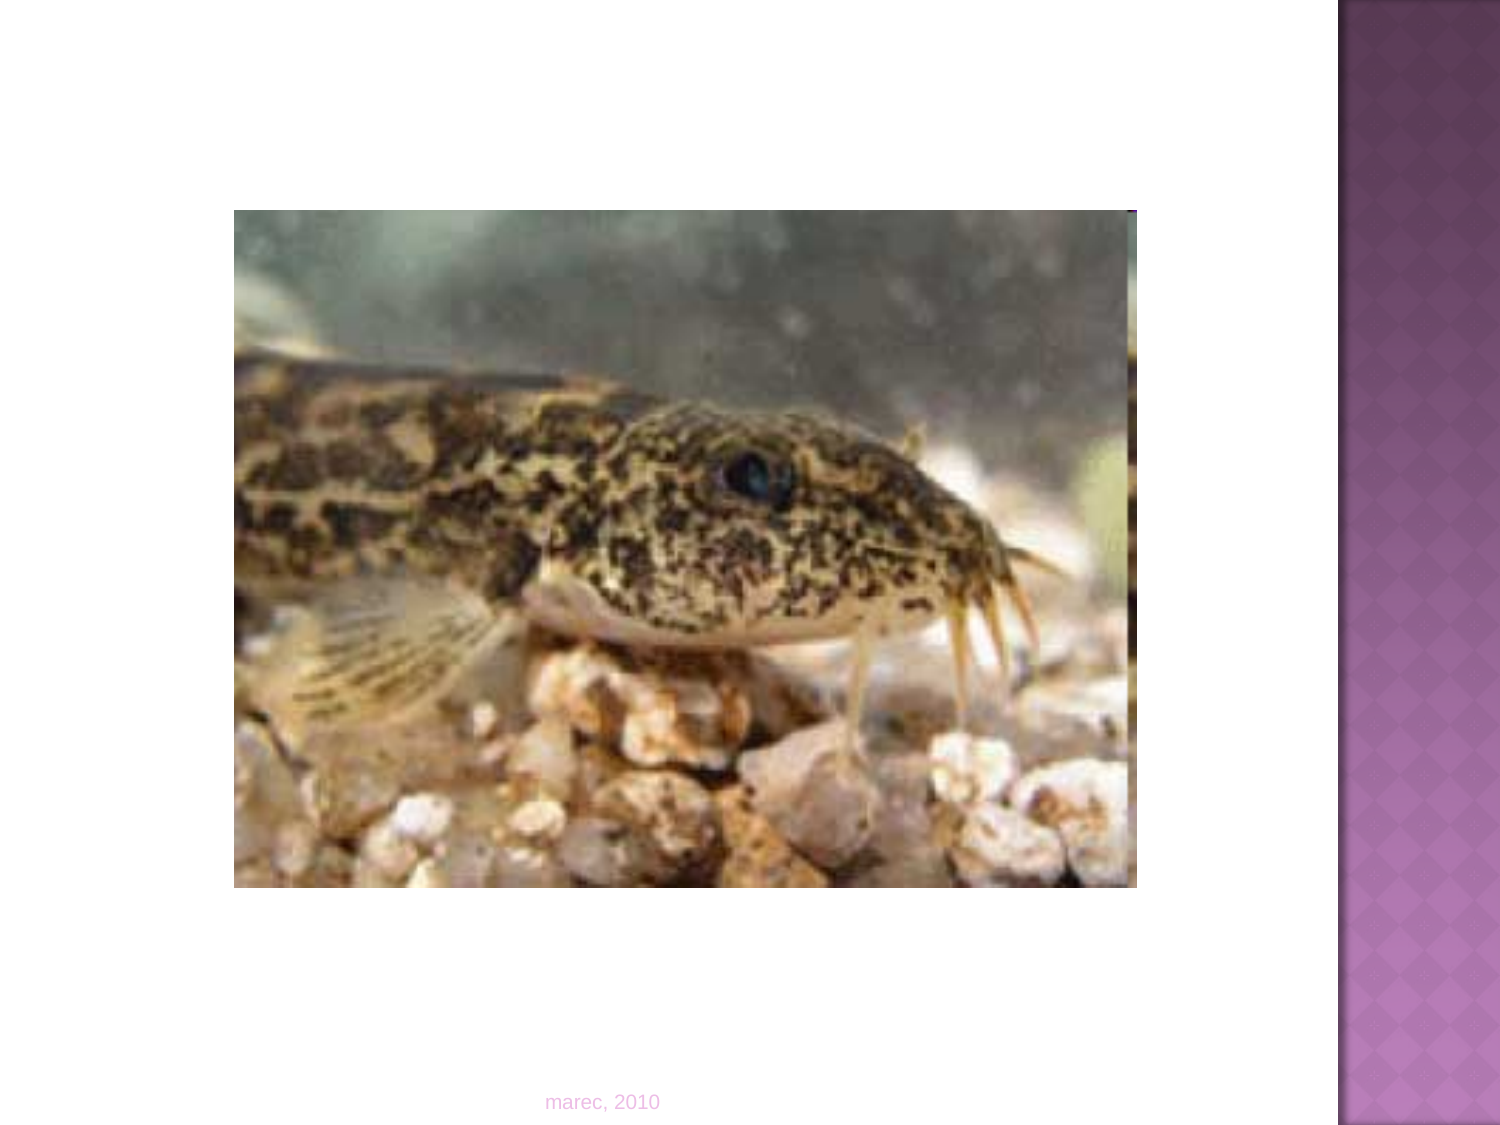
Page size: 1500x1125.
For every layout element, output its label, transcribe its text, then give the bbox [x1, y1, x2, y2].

picture [1337, 0, 1500, 1125]
text_box marec, 2010 [74, 1075, 675, 1114]
picture [234, 210, 1137, 888]
